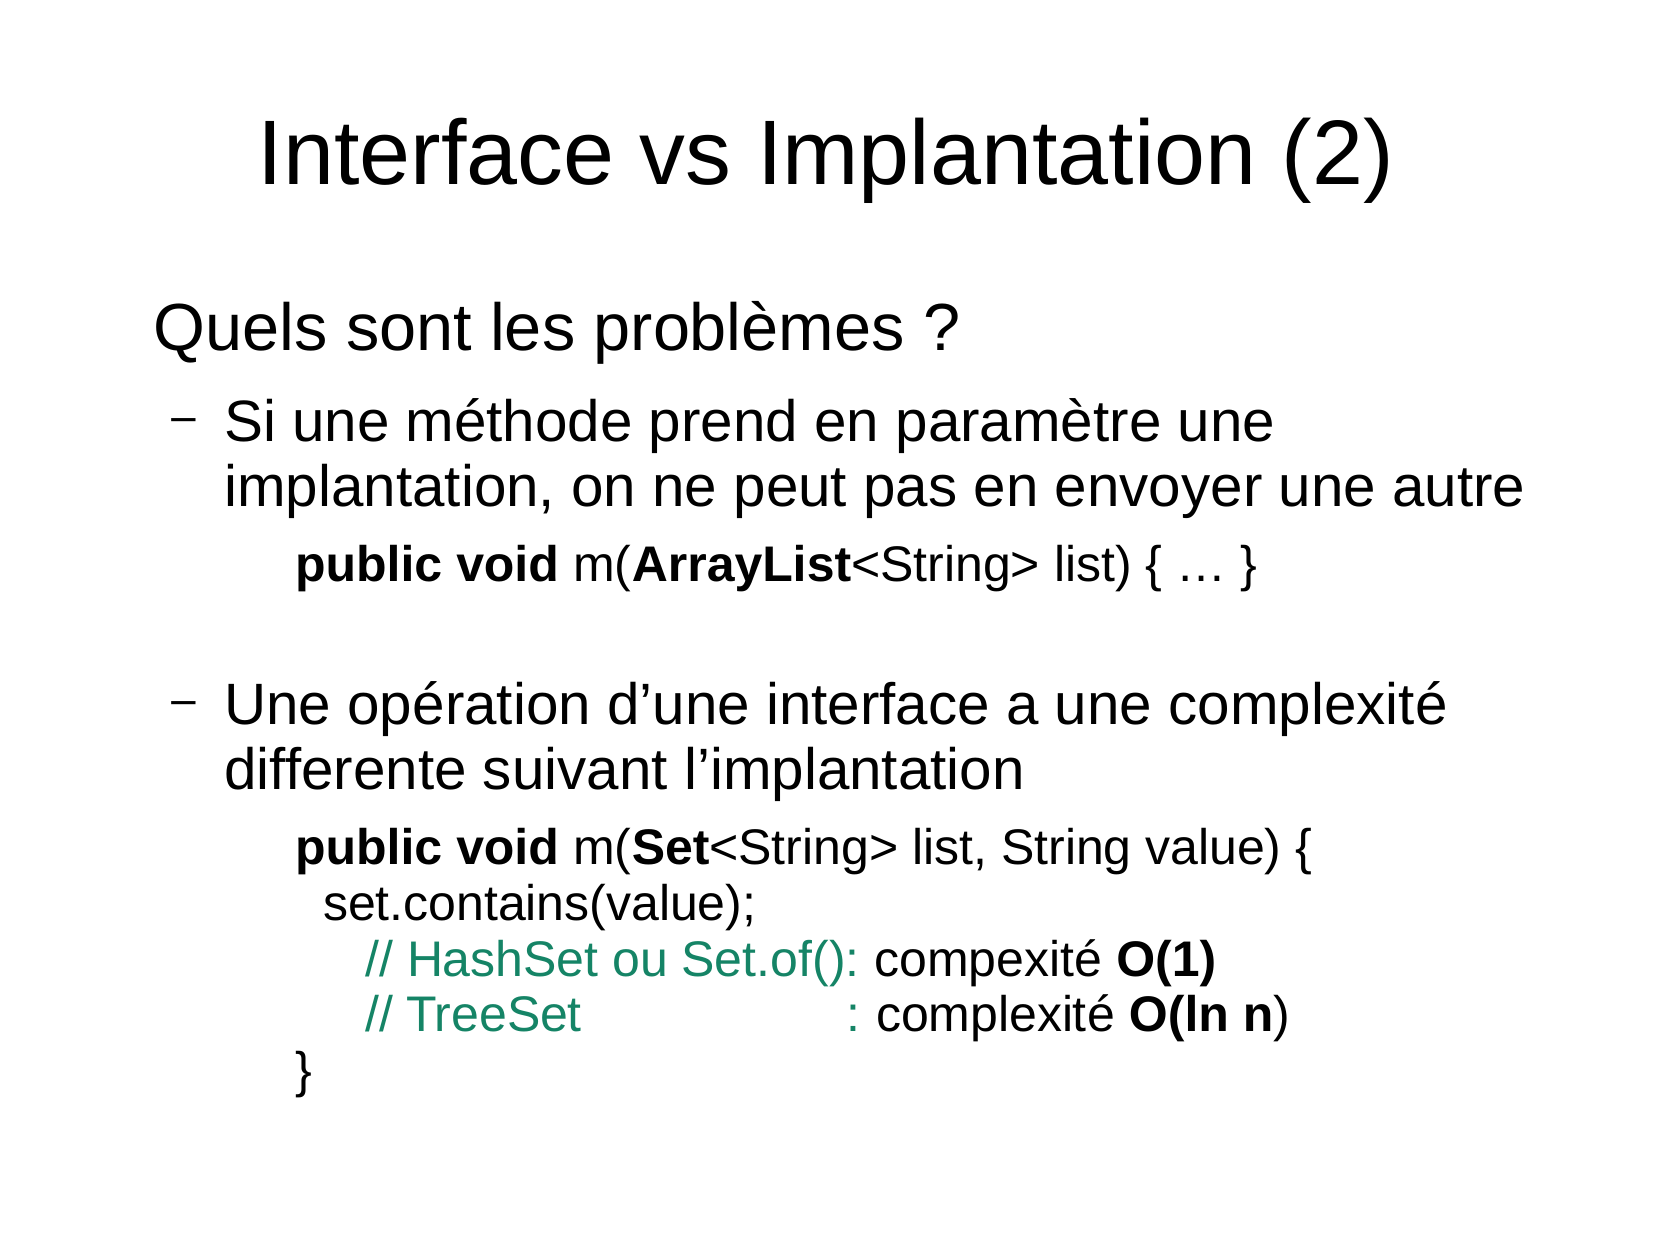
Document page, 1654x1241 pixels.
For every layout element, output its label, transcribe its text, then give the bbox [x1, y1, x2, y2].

list Quels sont les problèmes ? Si une méthode prend en paramètre une implantation, on ne peut pas en envoyer une autre public void m(ArrayList<String> list) { … } Une opération d’une interface a une complexité differente suivant l’implantation public void m(Set<String> list, String value) { set.contains(value); // HashSet ou Set.of(): compexité O(1) // TreeSet : complexité O(ln n) } [82, 290, 1571, 1126]
title Interface vs Implantation (2) [82, 49, 1571, 257]
